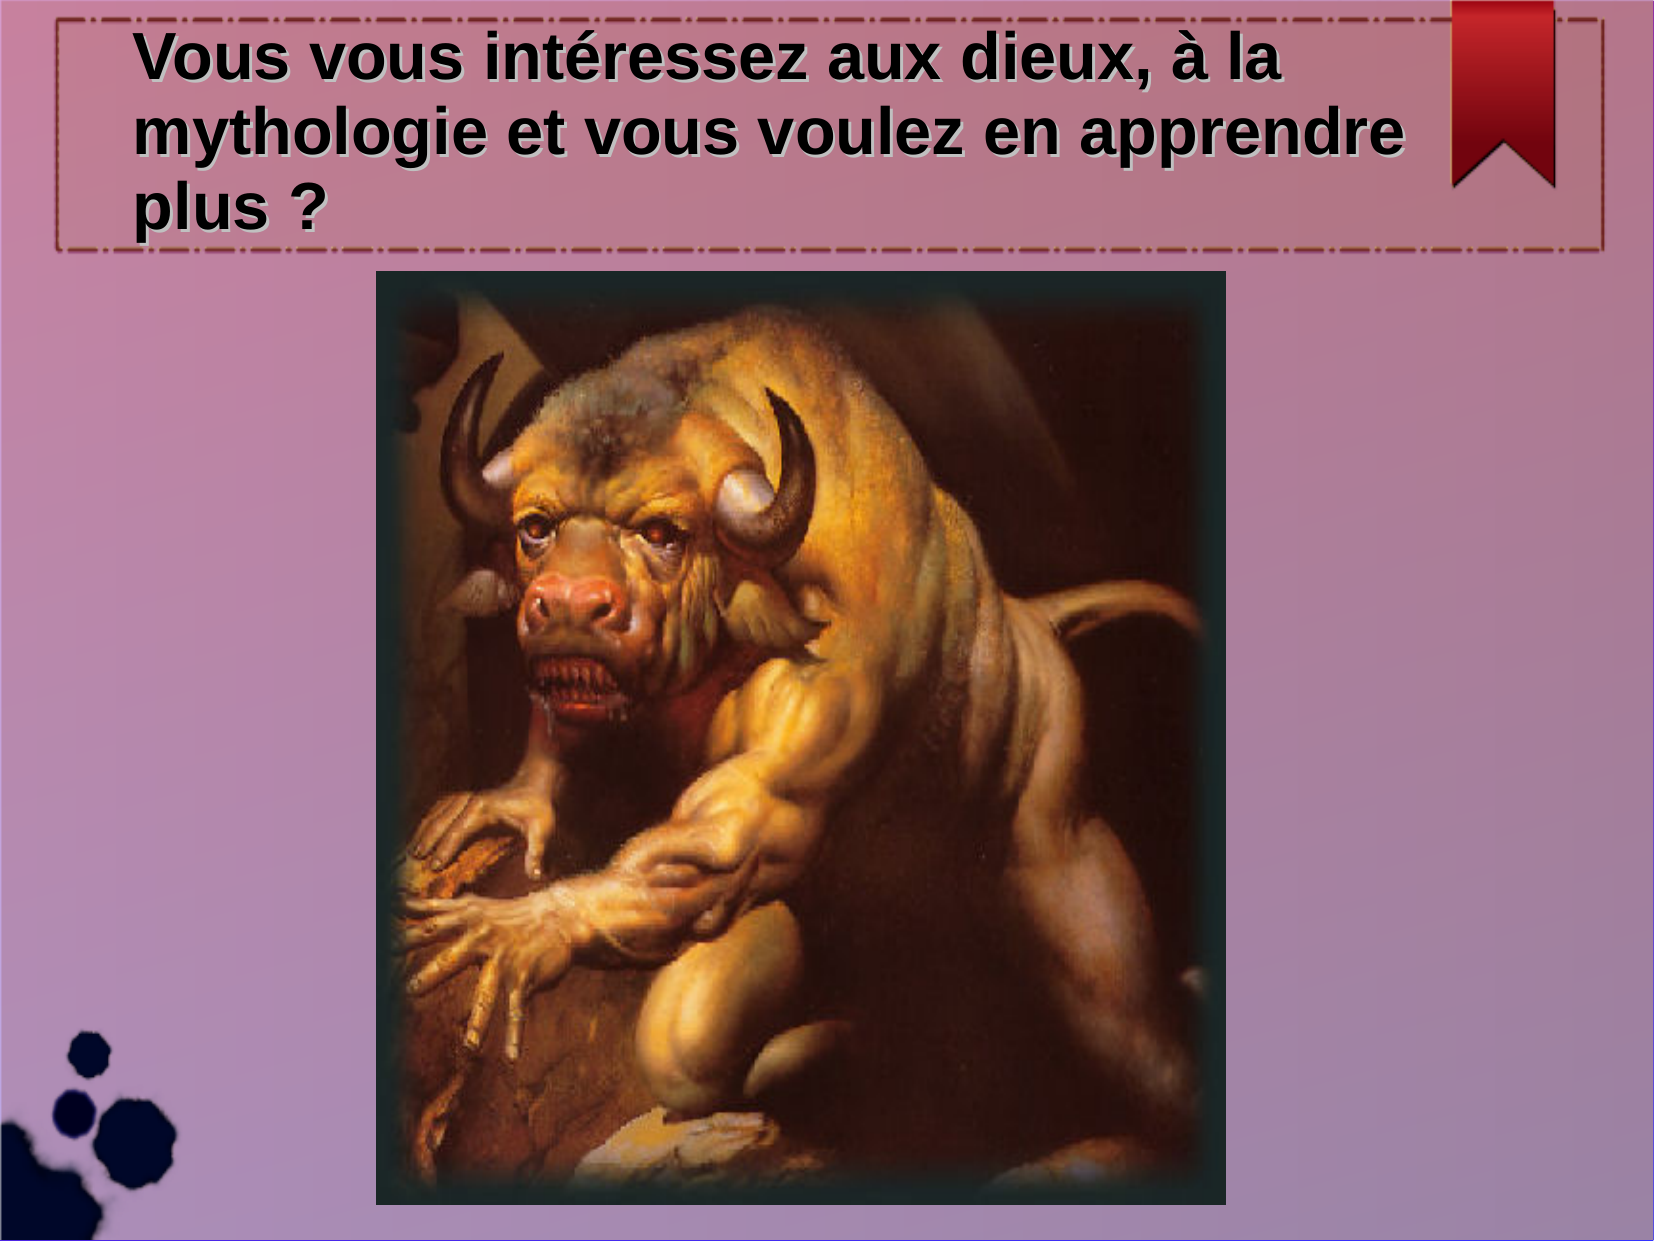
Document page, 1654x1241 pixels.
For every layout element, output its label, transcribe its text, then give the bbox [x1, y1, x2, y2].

picture [0, 0, 1654, 1240]
text_box Vous vous intéressez aux dieux, à la mythologie et vous voulez en apprendre plus ? [118, 11, 1524, 591]
